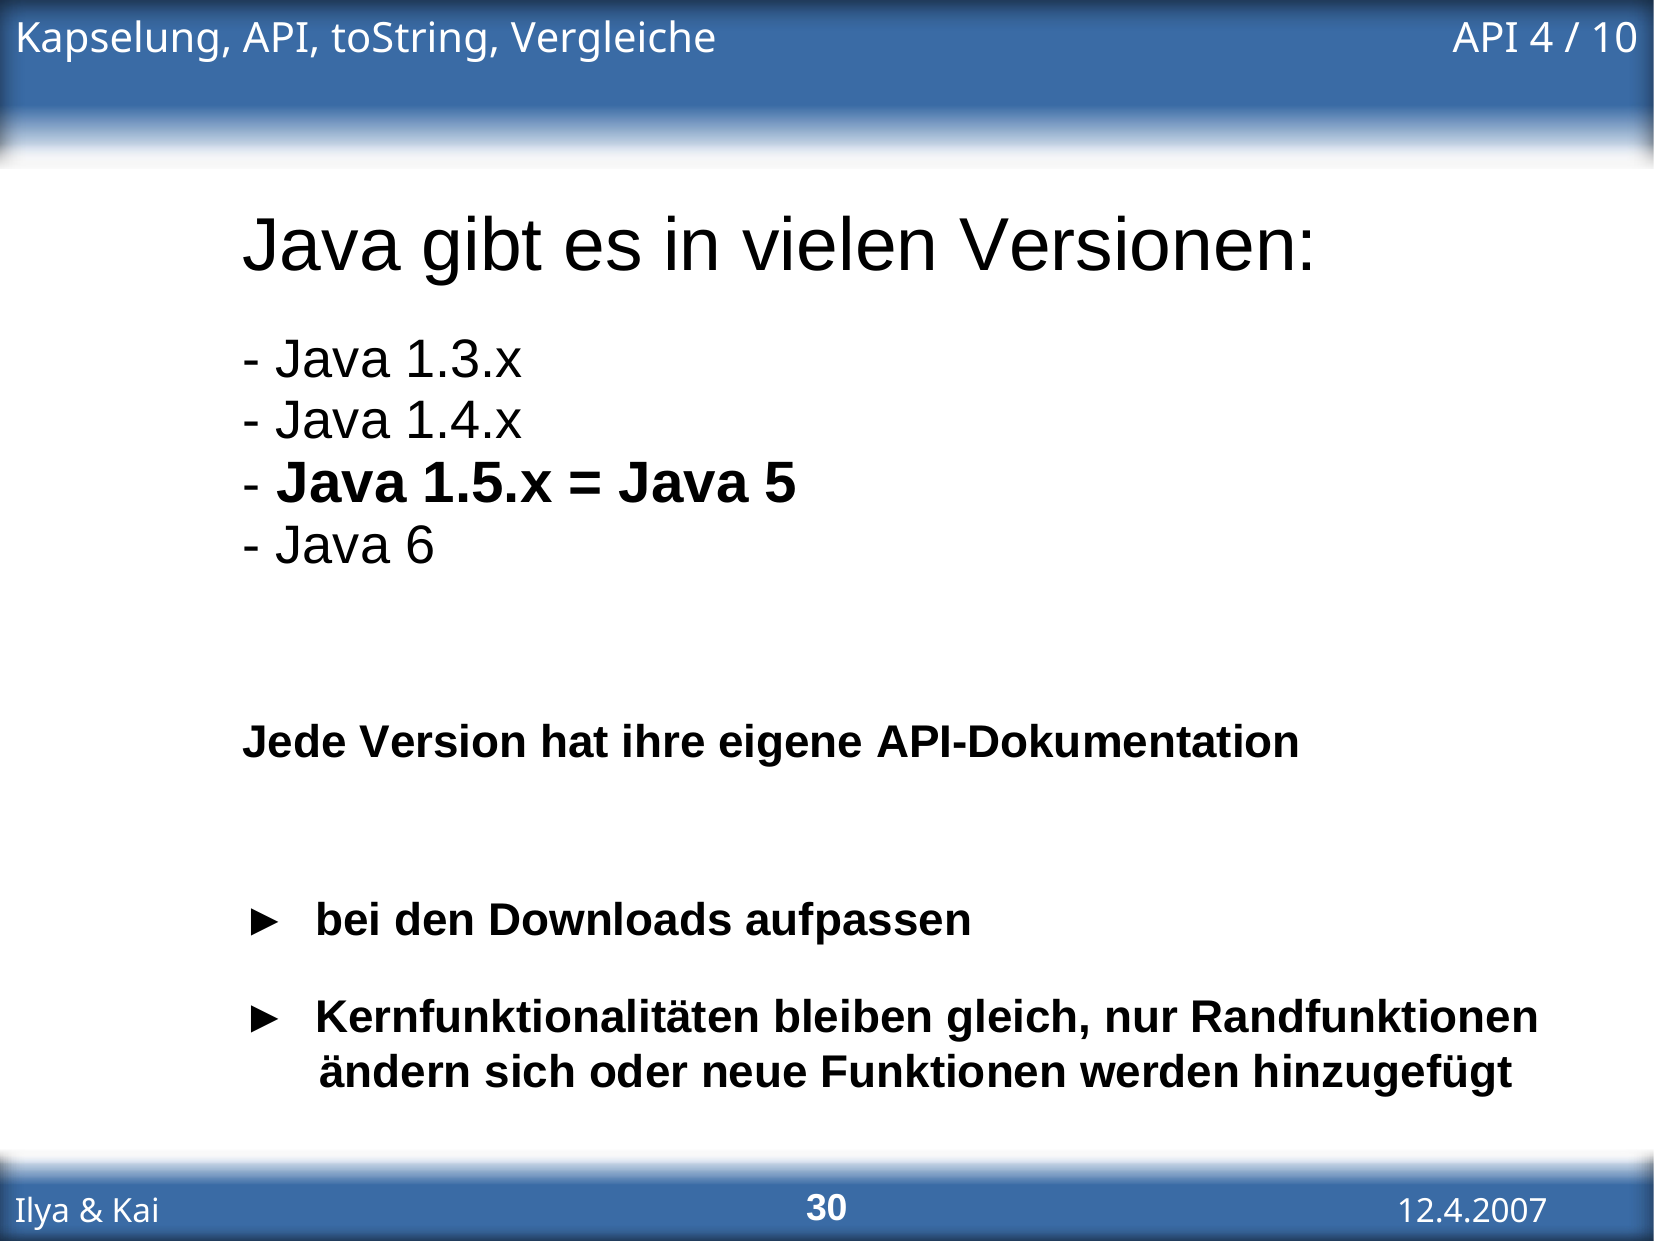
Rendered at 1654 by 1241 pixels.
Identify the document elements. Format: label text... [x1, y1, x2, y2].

picture [0, 1149, 1654, 1241]
picture [0, 0, 1654, 169]
text_box ► bei den Downloads aufpassen [227, 878, 999, 955]
text_box API 4 / 10 [1226, 0, 1654, 73]
text_box Jede Version hat ihre eigene API-Dokumentation [227, 708, 1357, 782]
text_box Java gibt es in vielen Versionen: - Java 1.3.x - Java 1.4.x - Java 1.5.x = Java 5 - Java 6 [227, 195, 1447, 625]
text_box ► Kernfunktionalitäten bleiben gleich, nur Randfunktionen ändern sich oder neue Funktionen werden hinzugefügt [227, 976, 1562, 1109]
